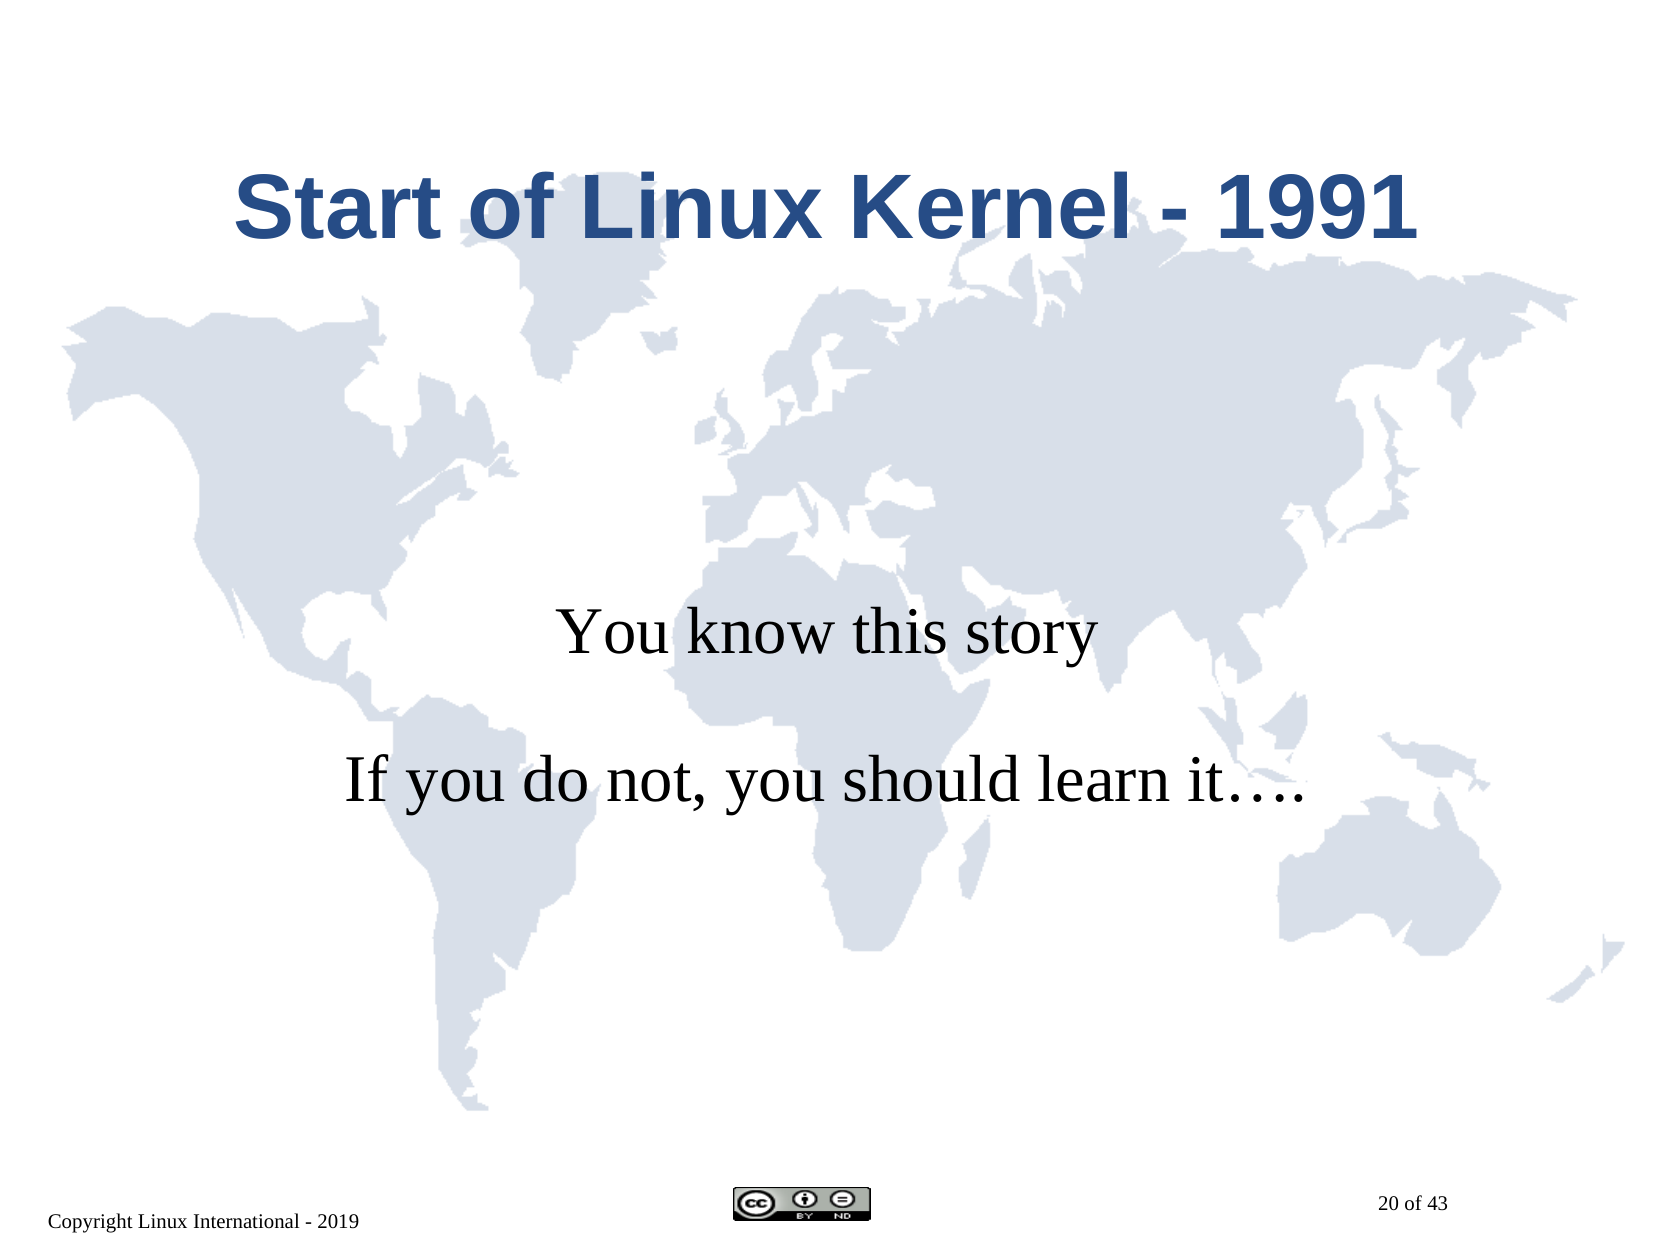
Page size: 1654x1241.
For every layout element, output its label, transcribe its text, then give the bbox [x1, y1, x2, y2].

title Start of Linux Kernel - 1991 [121, 102, 1533, 311]
subtitle You know this story If you do not, you should learn it…. [121, 344, 1533, 1065]
picture [733, 1187, 871, 1221]
picture [37, 91, 1653, 1147]
